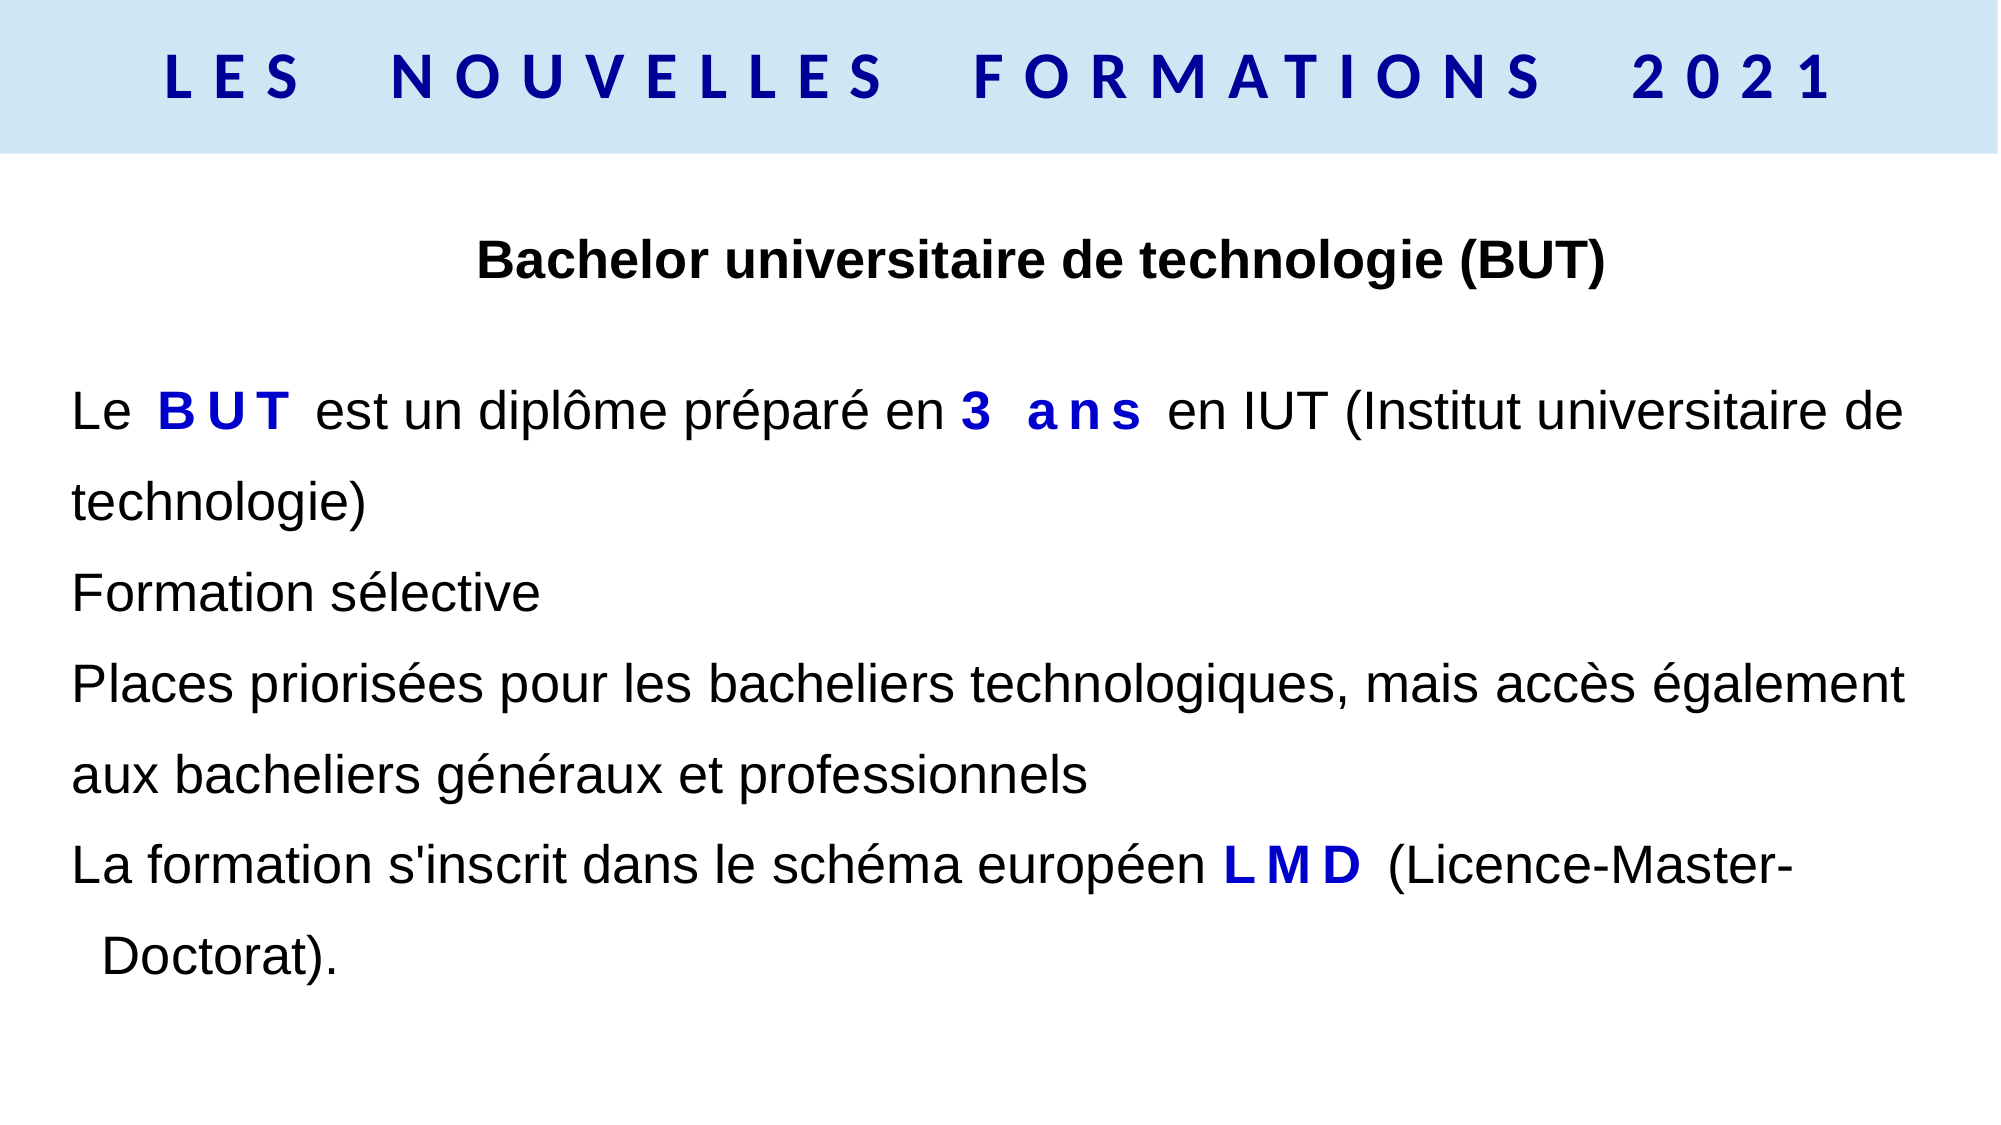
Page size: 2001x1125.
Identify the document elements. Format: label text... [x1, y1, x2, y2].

subtitle Bachelor universitaire de technologie (BUT) Le BUT est un diplôme préparé en 3 ans en IUT (Institut universitaire de technologie) Formation sélective Places priorisées pour les bacheliers technologiques, mais accès également aux bacheliers généraux et professionnels La formation s'inscrit dans le schéma européen LMD (Licence-Master- Doctorat). [11, 0, 2000, 1125]
text_box LES NOUVELLES FORMATIONS 2021 [0, 0, 1998, 154]
